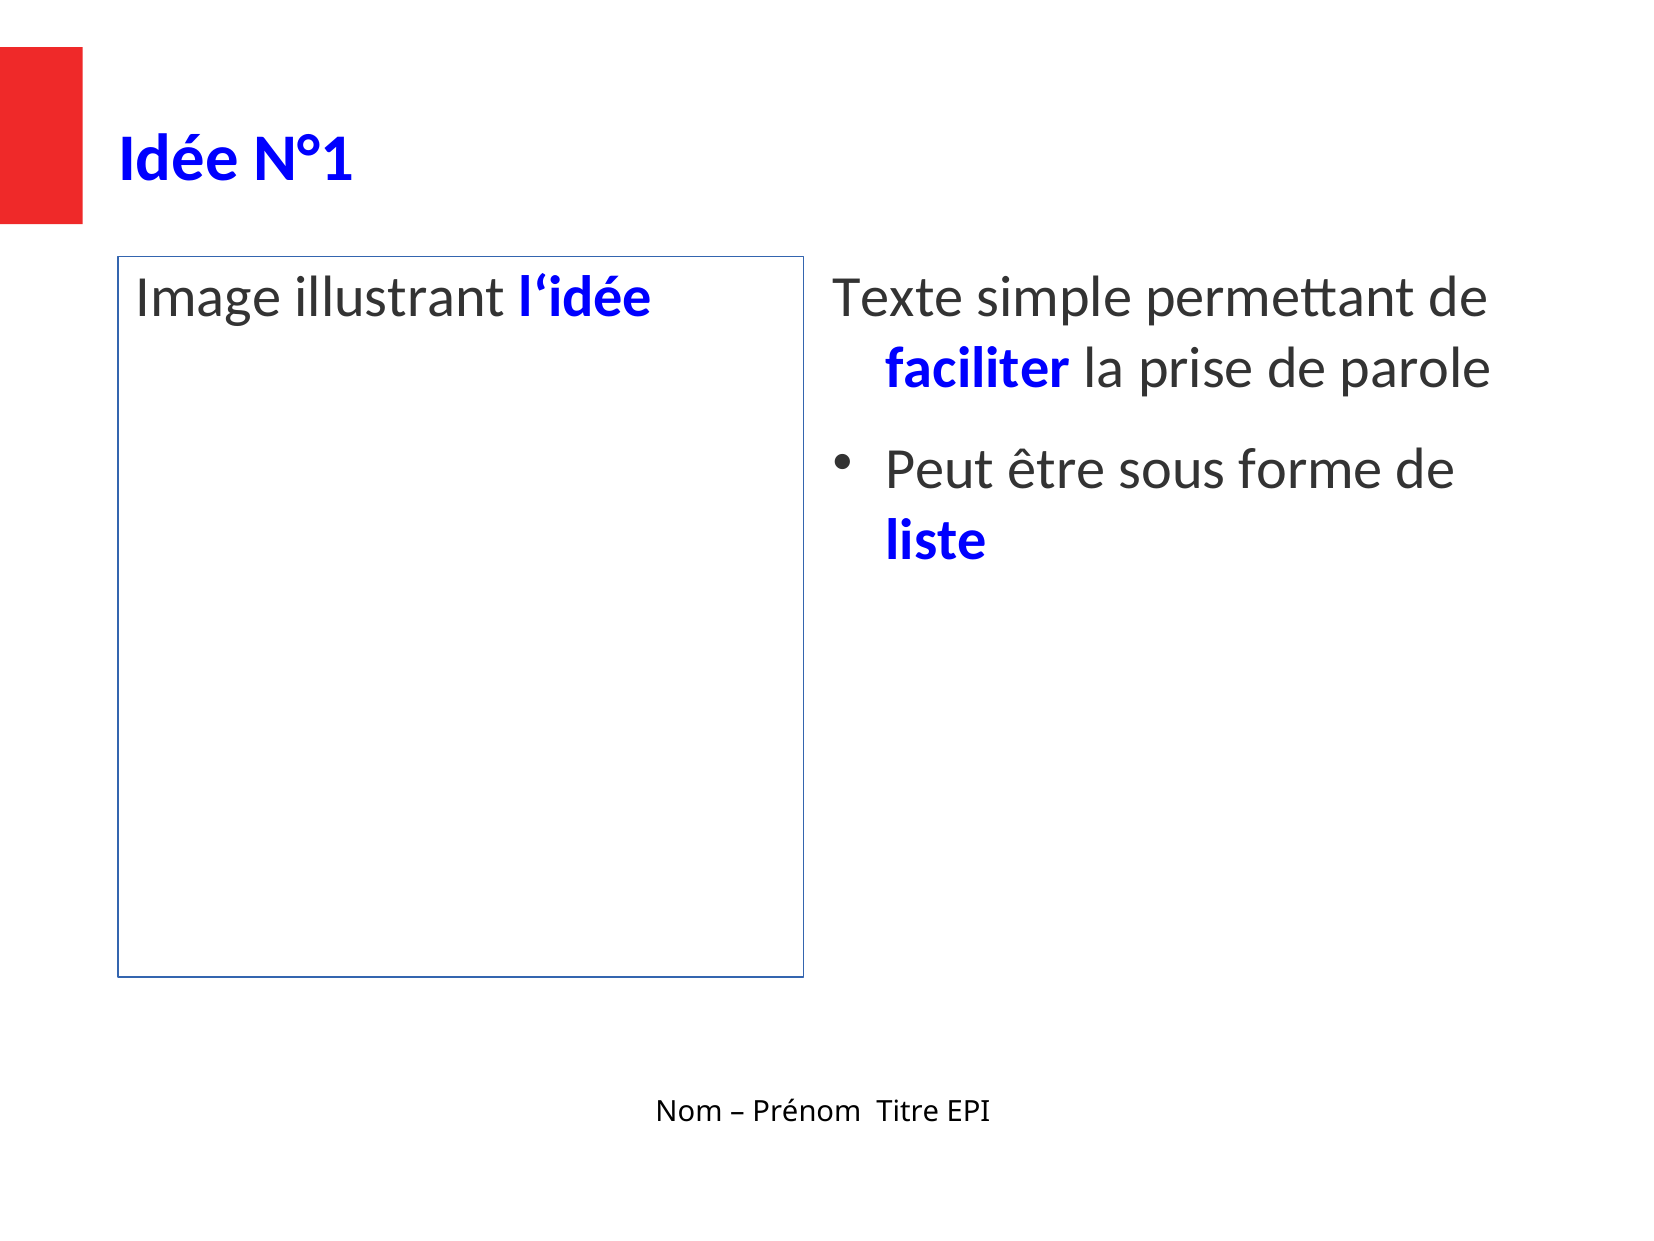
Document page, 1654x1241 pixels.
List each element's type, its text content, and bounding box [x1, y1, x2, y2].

text_box Image illustrant l‘idée [118, 256, 804, 978]
title Idée N°1 [118, 49, 1571, 257]
text_box Texte simple permettant de faciliter la prise de parole Peut être sous forme de liste [814, 256, 1524, 981]
